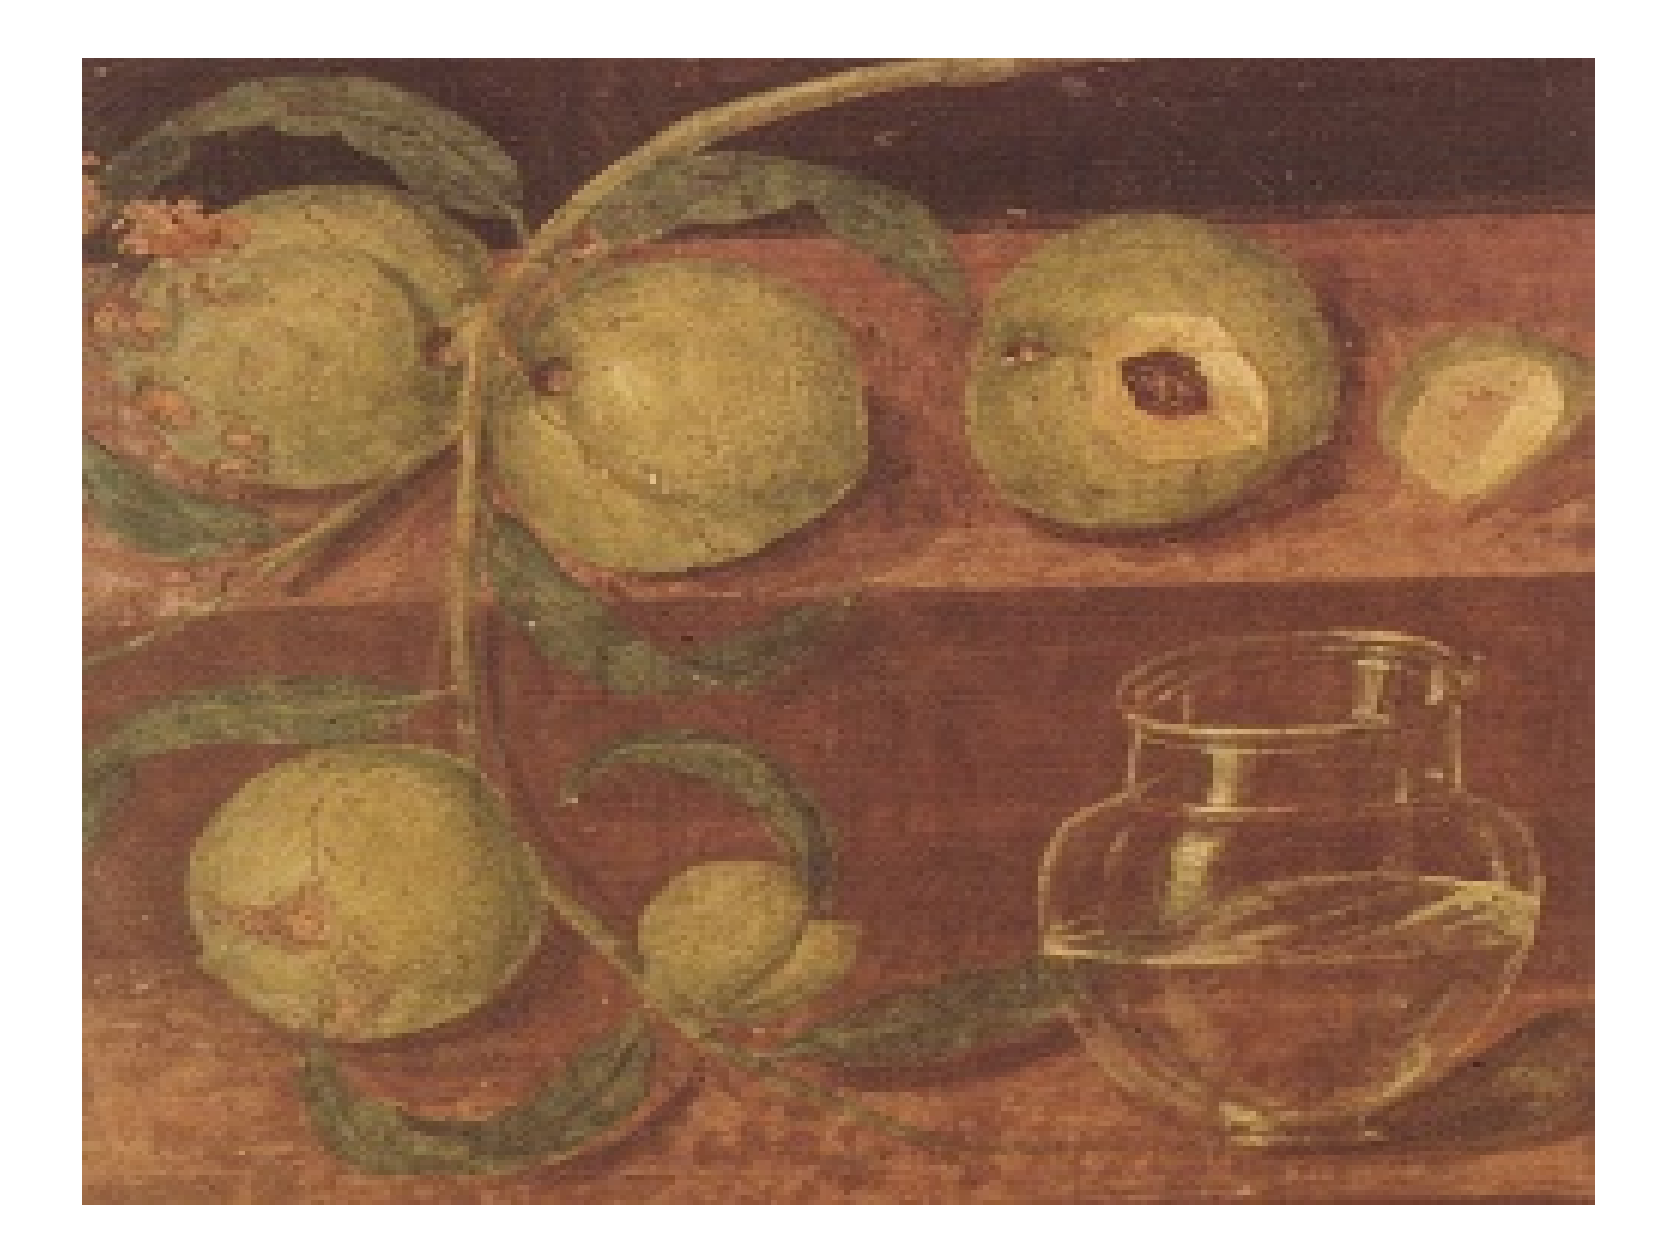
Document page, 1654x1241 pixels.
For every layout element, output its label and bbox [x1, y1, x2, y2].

picture [82, 58, 1595, 1205]
